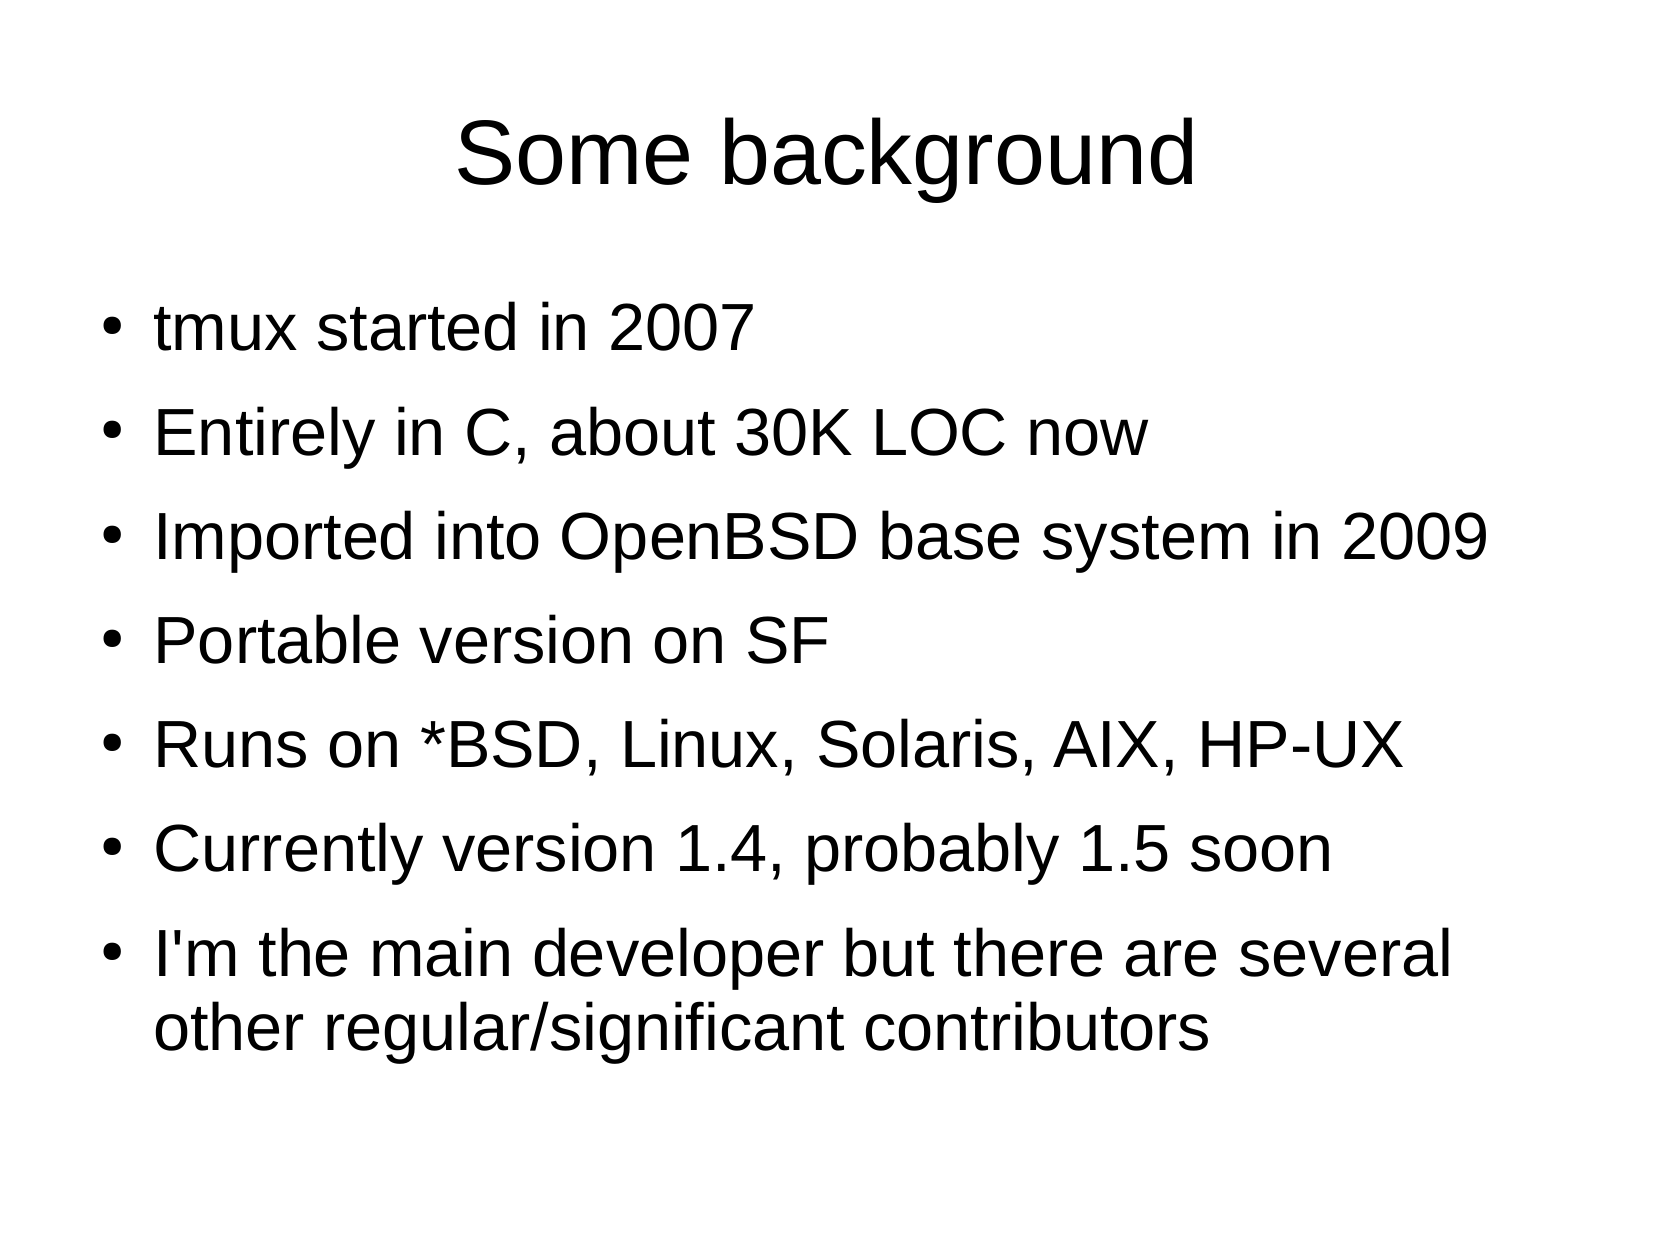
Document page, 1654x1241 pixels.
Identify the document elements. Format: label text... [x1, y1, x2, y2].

title Some background [82, 49, 1571, 257]
list tmux started in 2007 Entirely in C, about 30K LOC now Imported into OpenBSD base system in 2009 Portable version on SF Runs on *BSD, Linux, Solaris, AIX, HP-UX Currently version 1.4, probably 1.5 soon I'm the main developer but there are several other regular/significant contributors [82, 290, 1571, 1109]
